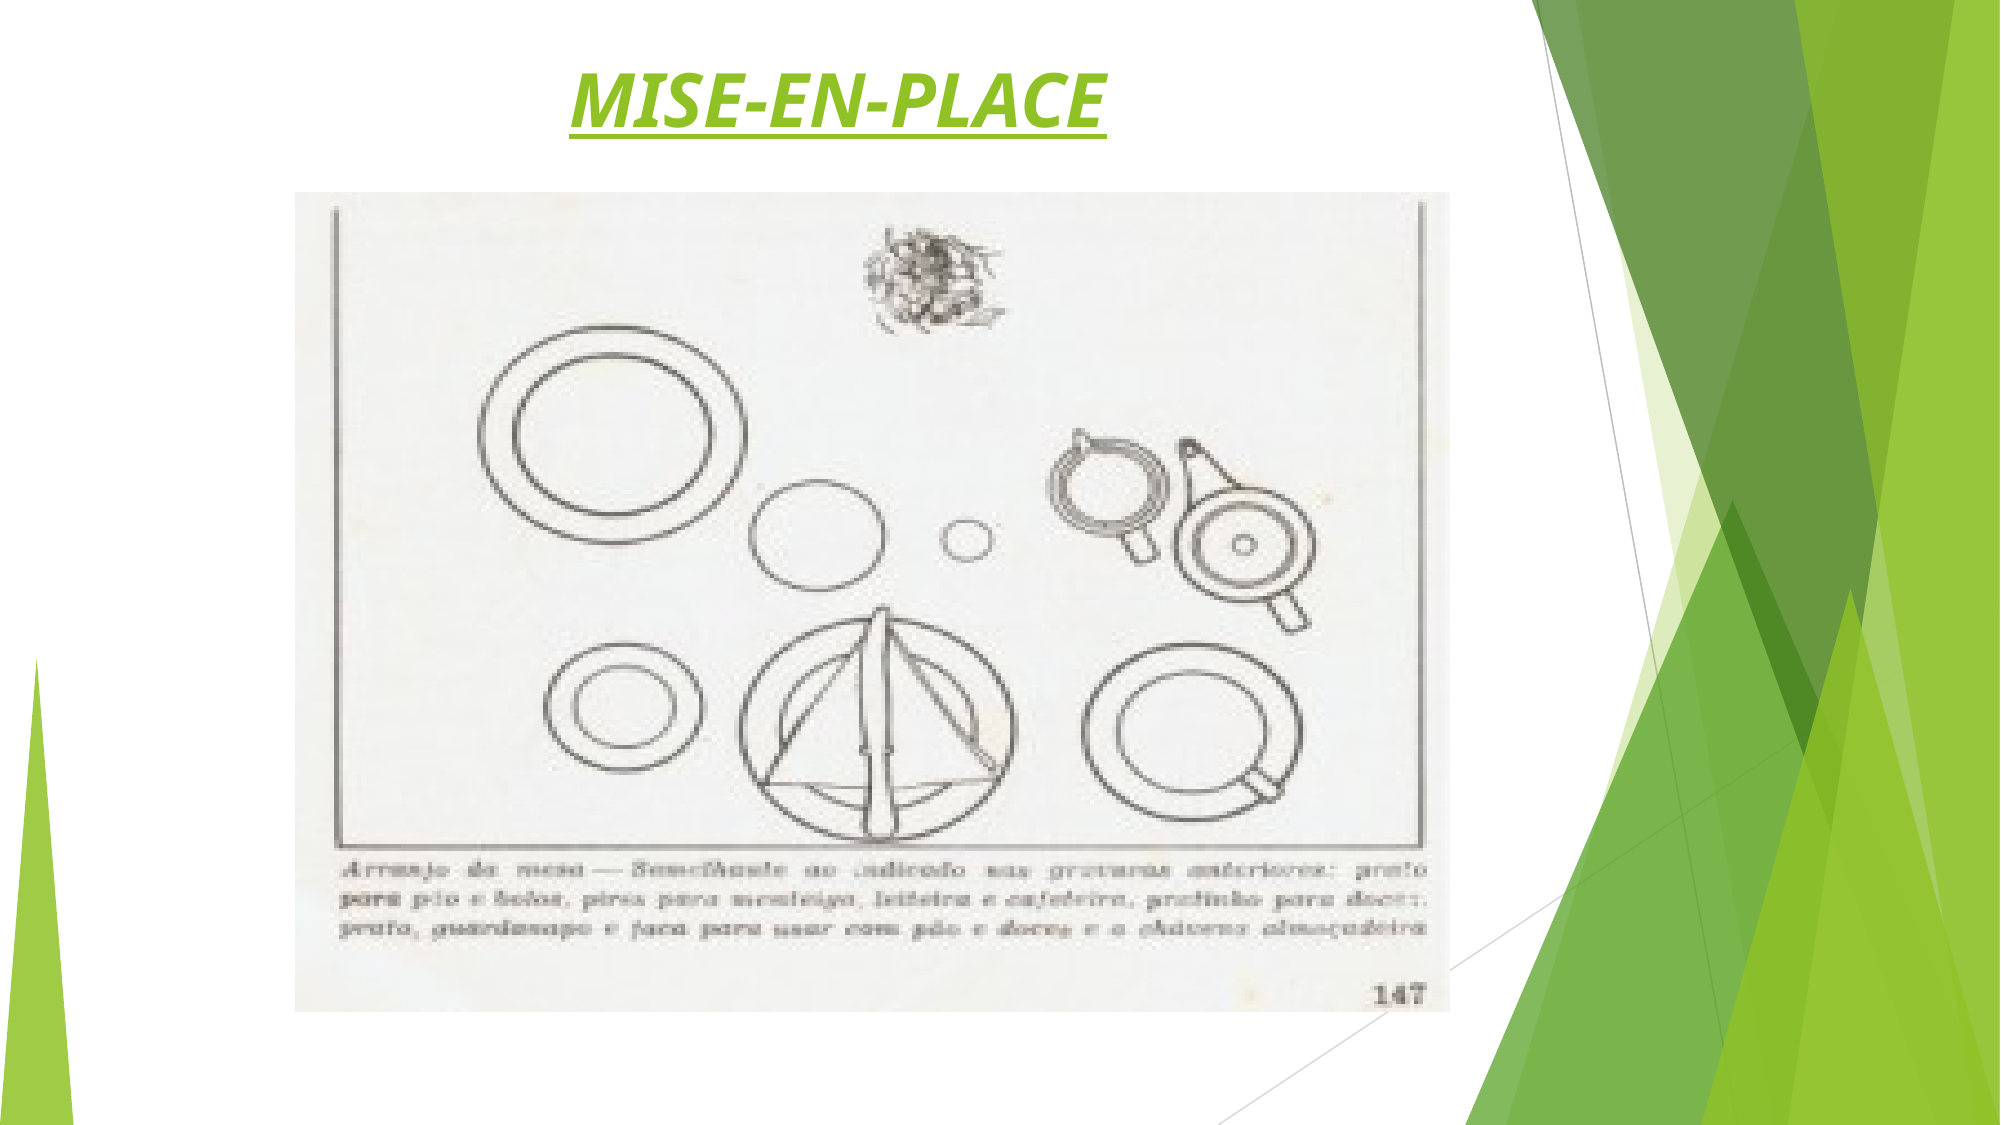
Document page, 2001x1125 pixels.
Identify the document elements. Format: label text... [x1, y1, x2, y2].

picture [295, 192, 1450, 1012]
title MISE-EN-PLACE [133, 45, 1544, 263]
